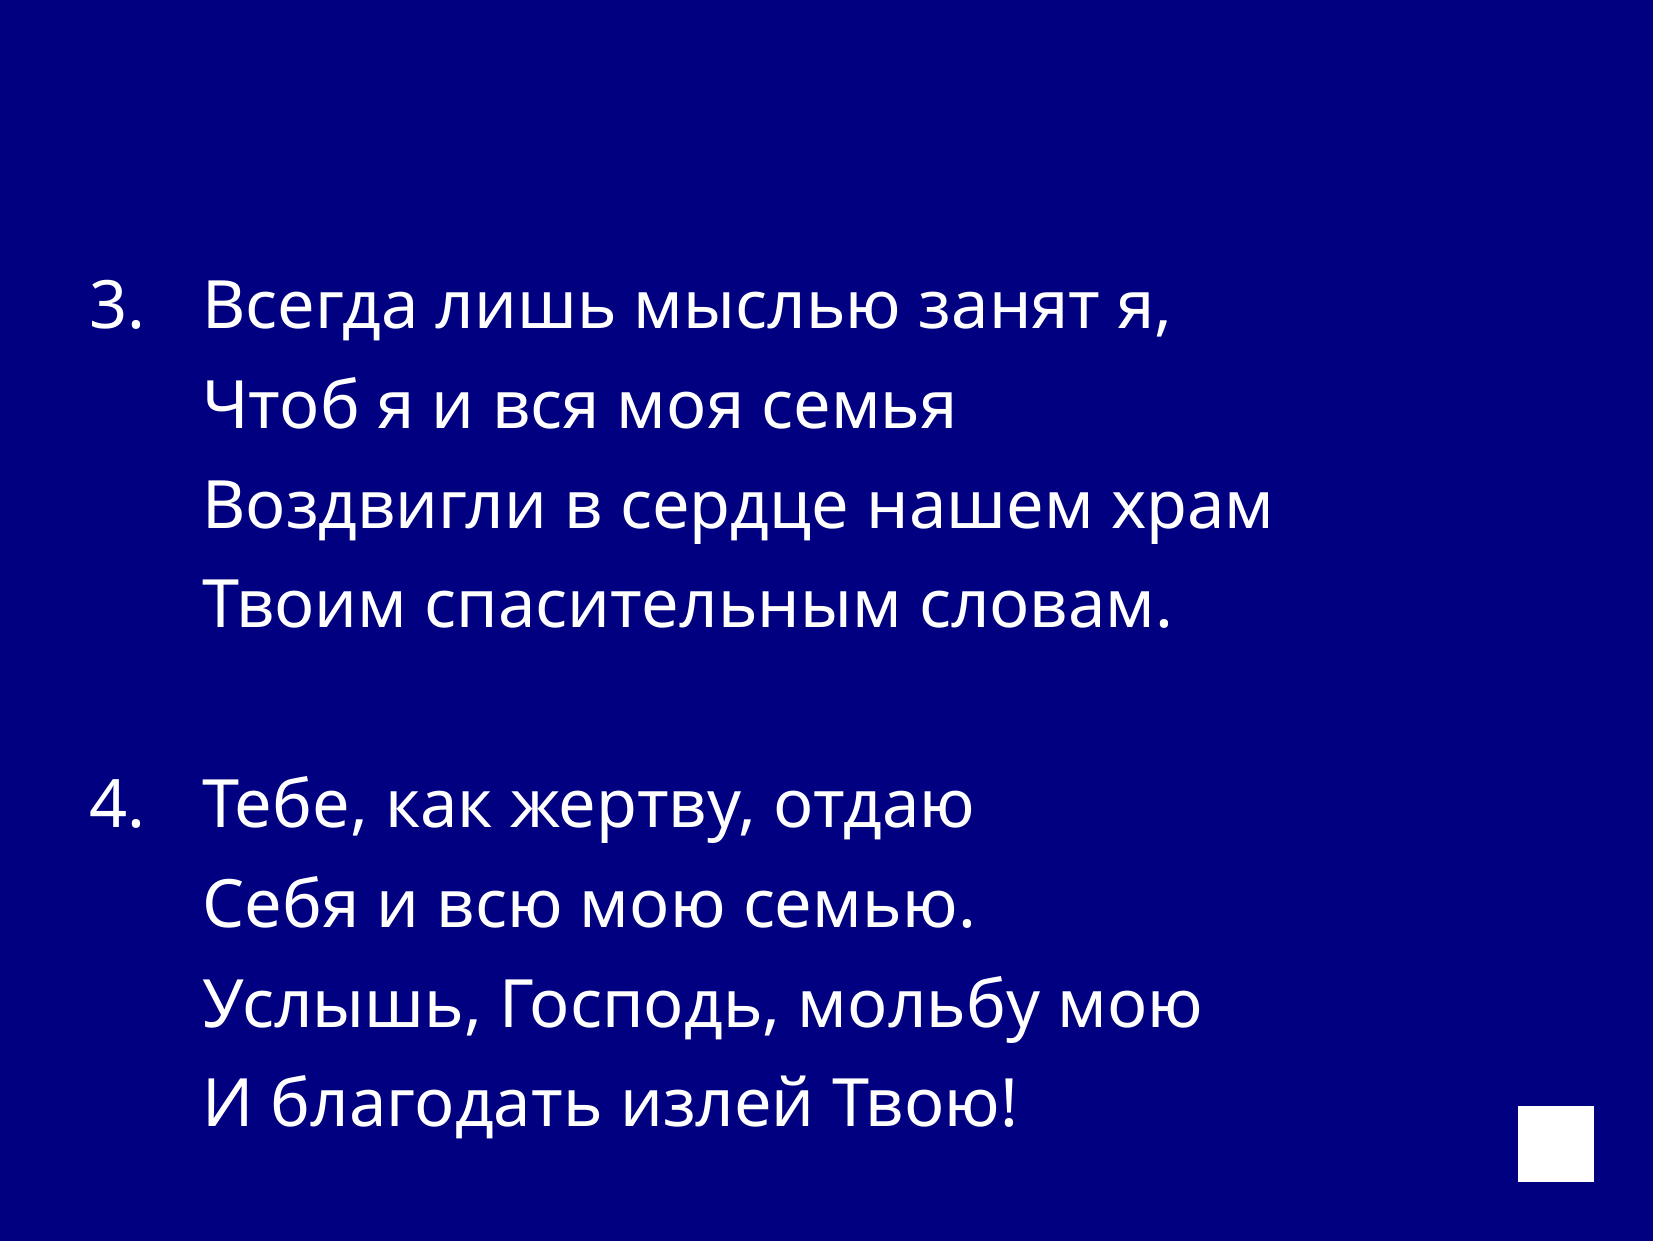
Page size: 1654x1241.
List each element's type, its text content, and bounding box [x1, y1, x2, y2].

text_box [1518, 1106, 1594, 1182]
text_box 3. Всегда лишь мыслью занят я, Чтоб я и вся моя семья Воздвигли в сердце нашем храм Твоим спасительным словам. 4. Тебе, как жертву, отдаю Себя и всю мою семью. Услышь, Господь, мольбу мою И благодать излей Твою! [75, 150, 1576, 1163]
